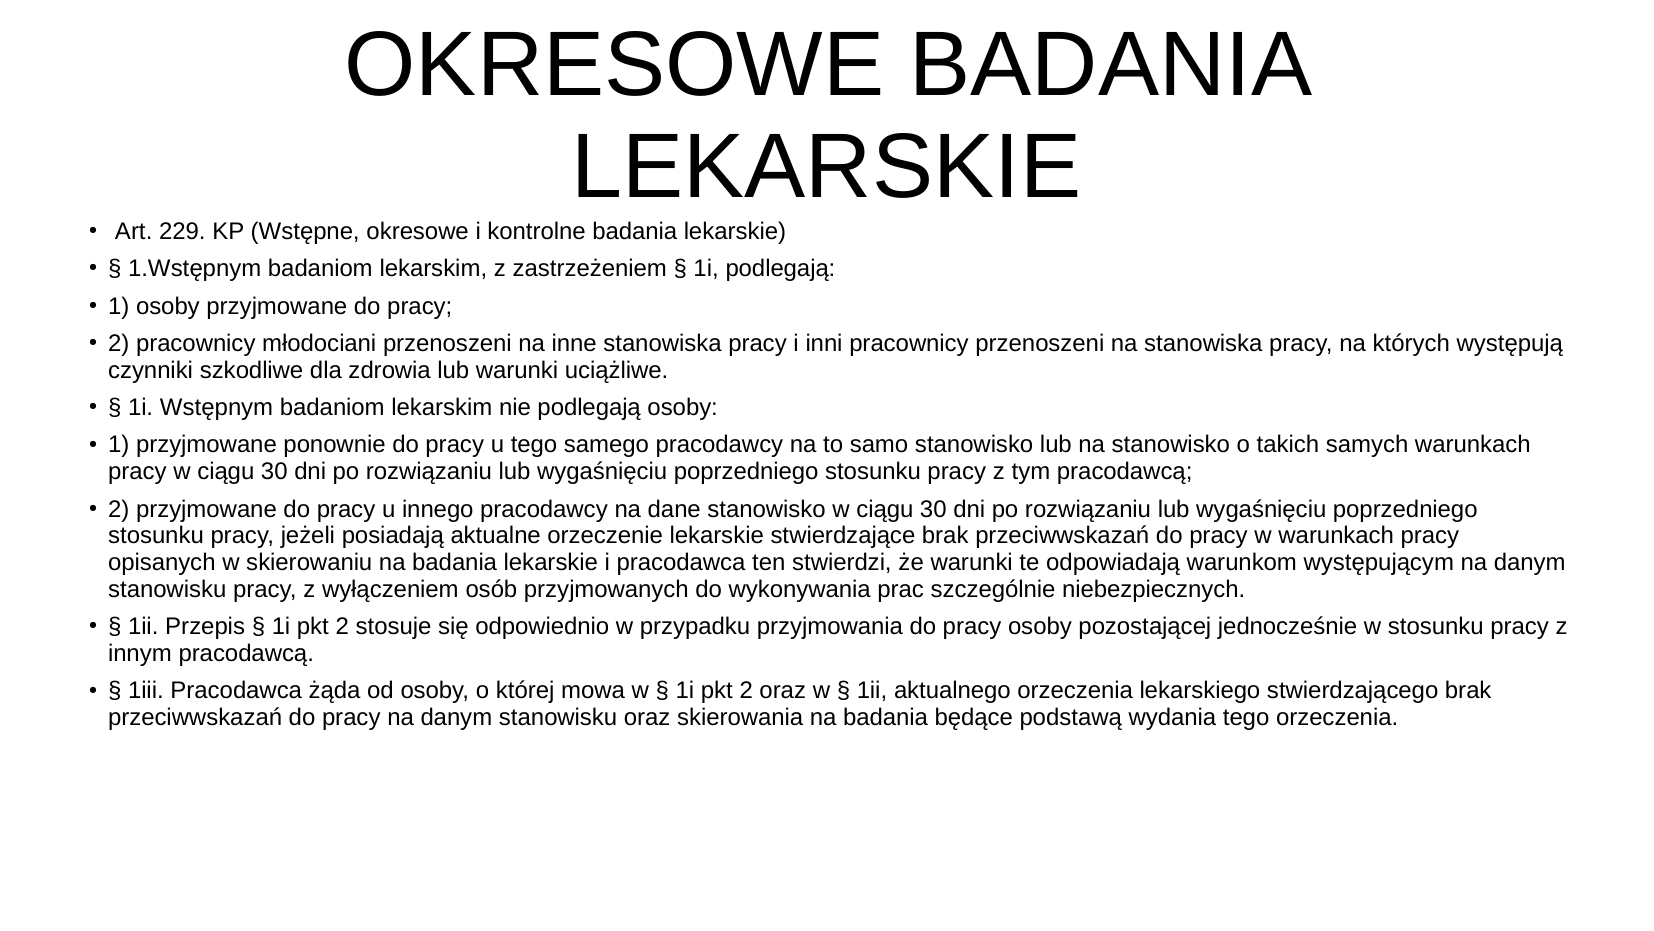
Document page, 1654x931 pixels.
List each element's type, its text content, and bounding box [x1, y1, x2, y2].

list Art. 229. KP (Wstępne, okresowe i kontrolne badania lekarskie) § 1.Wstępnym badaniom lekarskim, z zastrzeżeniem § 1i, podlegają: 1) osoby przyjmowane do pracy; 2) pracownicy młodociani przenoszeni na inne stanowiska pracy i inni pracownicy przenoszeni na stanowiska pracy, na których występują czynniki szkodliwe dla zdrowia lub warunki uciążliwe. § 1i. Wstępnym badaniom lekarskim nie podlegają osoby: 1) przyjmowane ponownie do pracy u tego samego pracodawcy na to samo stanowisko lub na stanowisko o takich samych warunkach pracy w ciągu 30 dni po rozwiązaniu lub wygaśnięciu poprzedniego stosunku pracy z tym pracodawcą; 2) przyjmowane do pracy u innego pracodawcy na dane stanowisko w ciągu 30 dni po rozwiązaniu lub wygaśnięciu poprzedniego stosunku pracy, jeżeli posiadają aktualne orzeczenie lekarskie stwierdzające brak przeciwwskazań do pracy w warunkach pracy opisanych w skierowaniu na badania lekarskie i pracodawca ten stwierdzi, że warunki te odpowiadają warunkom występującym na danym stanowisku pracy, z wyłączeniem osób przyjmowanych do wykonywania prac szczególnie niebezpiecznych. § 1ii. Przepis § 1i pkt 2 stosuje się odpowiednio w przypadku przyjmowania do pracy osoby pozostającej jednocześnie w stosunku pracy z innym pracodawcą. § 1iii. Pracodawca żąda od osoby, o której mowa w § 1i pkt 2 oraz w § 1ii, aktualnego orzeczenia lekarskiego stwierdzającego brak przeciwwskazań do pracy na danym stanowisku oraz skierowania na badania będące podstawą wydania tego orzeczenia. [82, 217, 1571, 758]
title OKRESOWE BADANIA LEKARSKIE [82, 12, 1571, 217]
